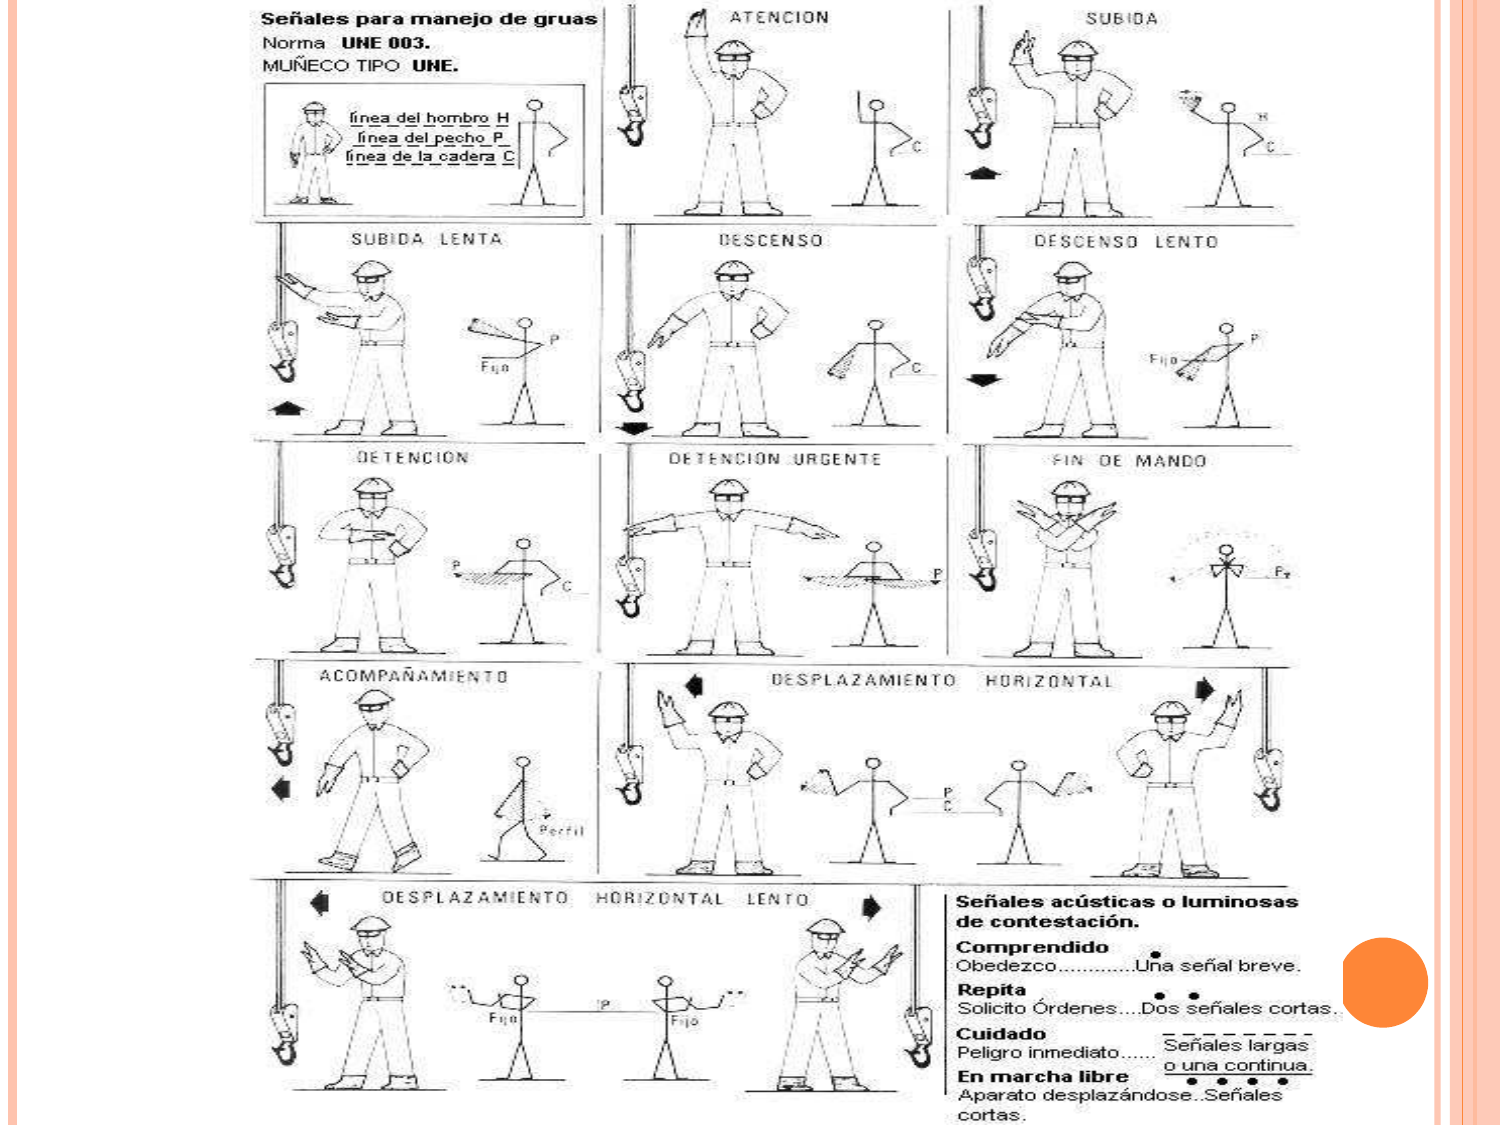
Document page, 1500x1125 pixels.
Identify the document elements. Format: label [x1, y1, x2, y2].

picture [234, 0, 1343, 1125]
